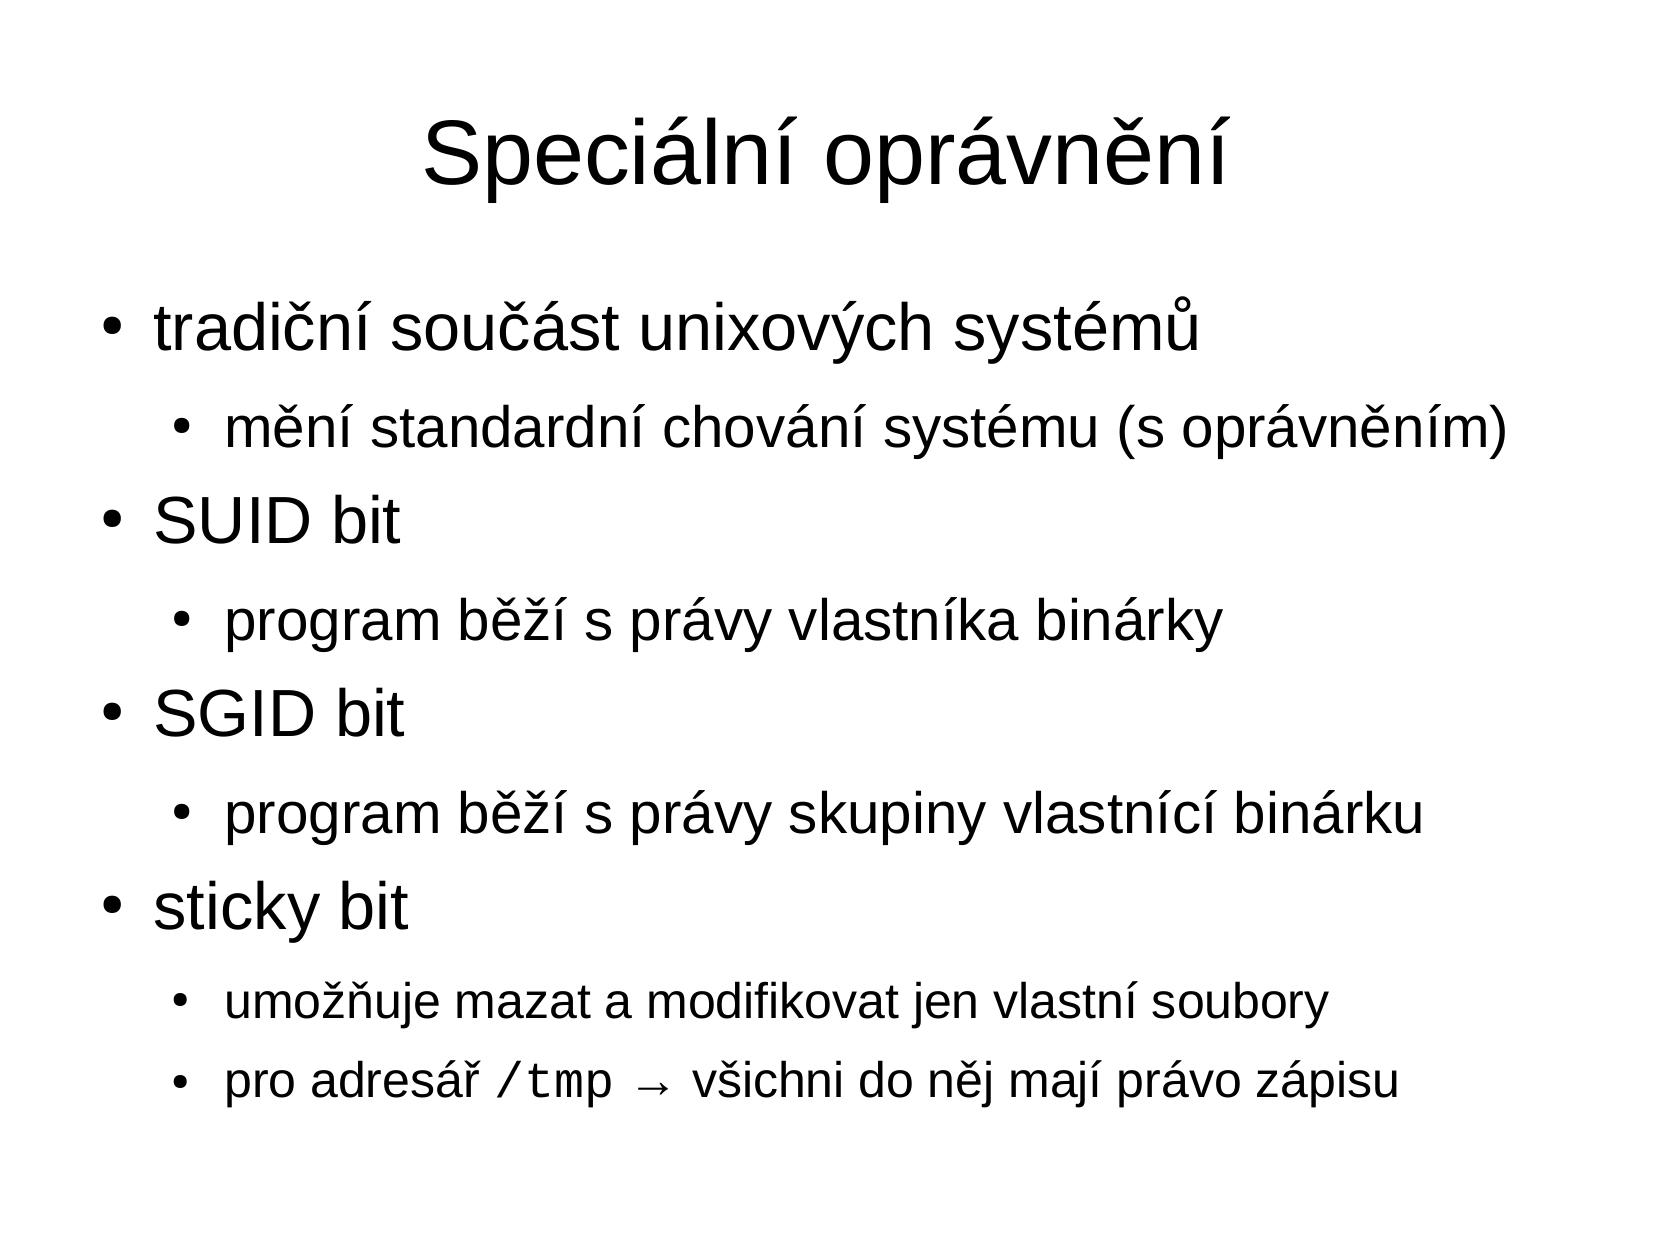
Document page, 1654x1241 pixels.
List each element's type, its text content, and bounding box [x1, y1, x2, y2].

list tradiční součást unixových systémů mění standardní chování systému (s oprávněním) SUID bit program běží s právy vlastníka binárky SGID bit program běží s právy skupiny vlastnící binárku sticky bit umožňuje mazat a modifikovat jen vlastní soubory pro adresář /tmp → všichni do něj mají právo zápisu [82, 290, 1625, 1134]
title Speciální oprávnění [82, 56, 1571, 250]
